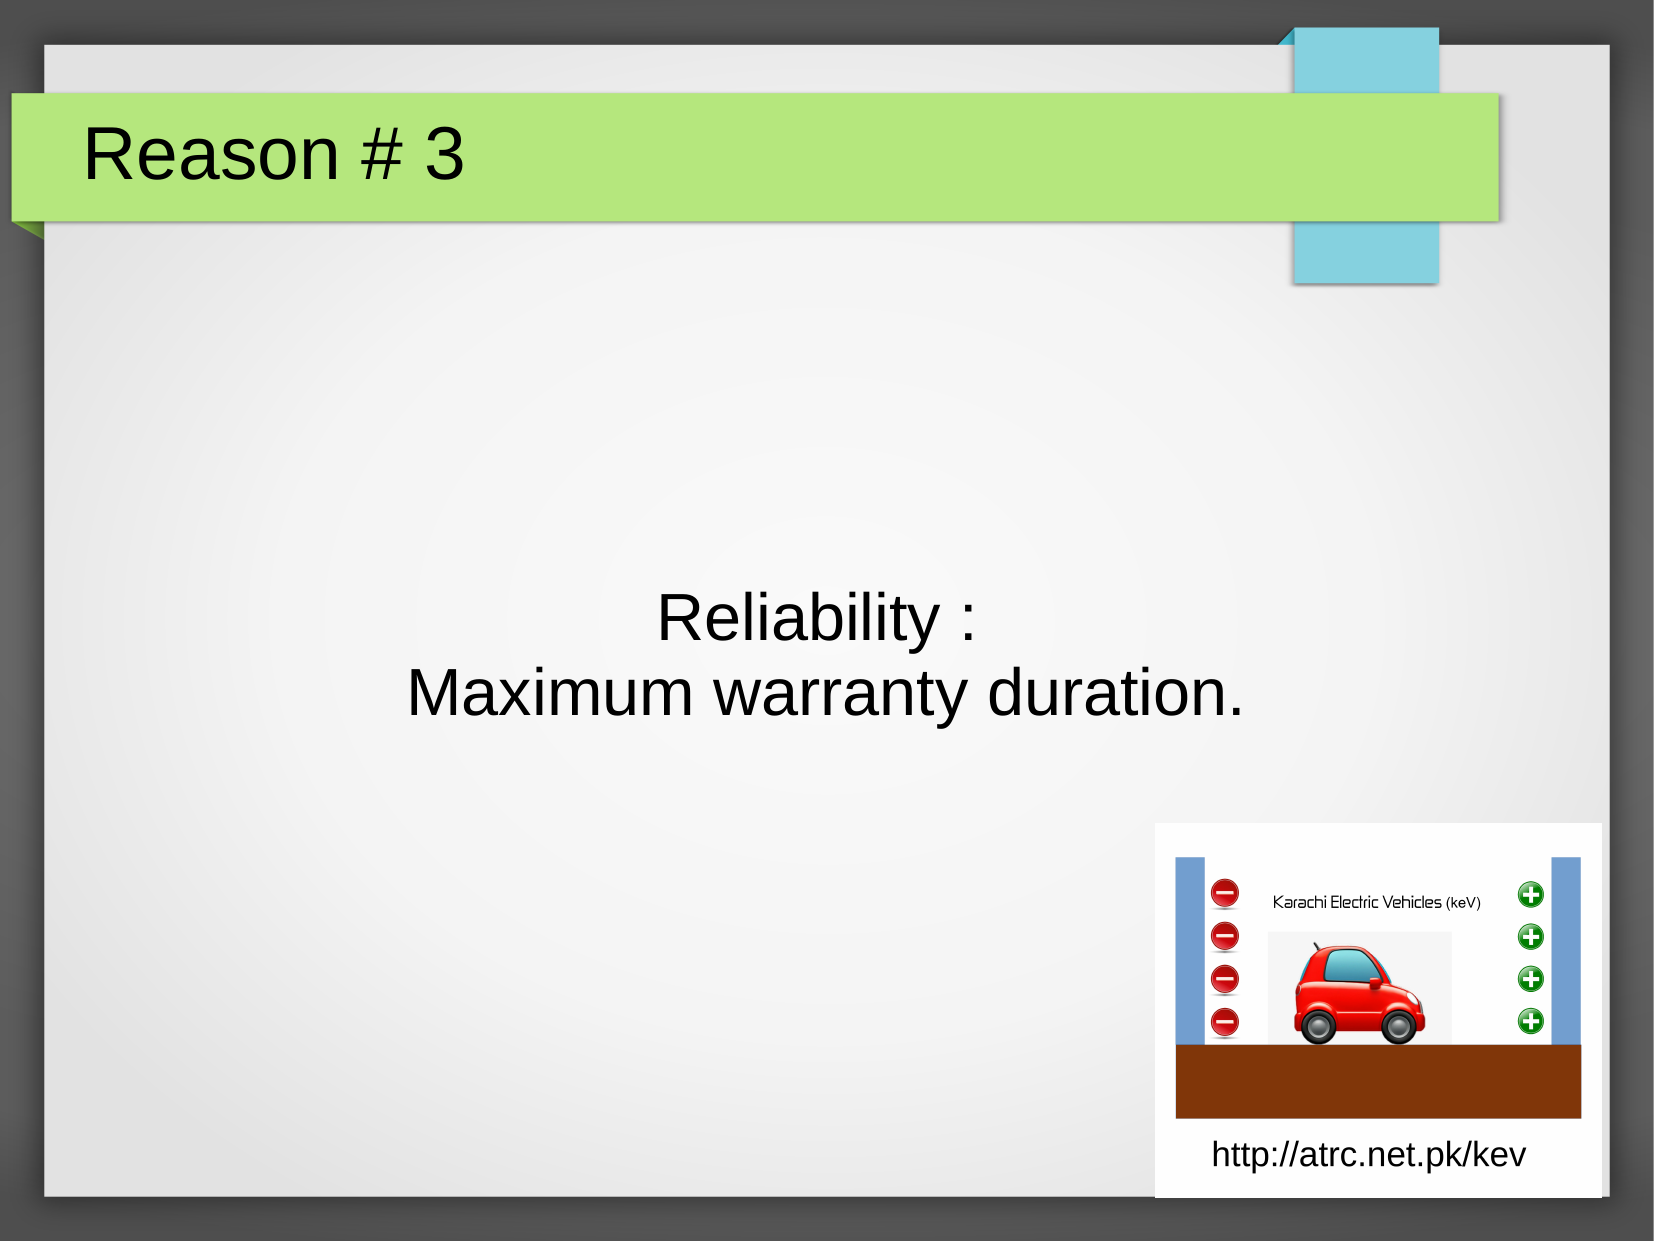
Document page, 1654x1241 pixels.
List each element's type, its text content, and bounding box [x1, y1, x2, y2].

subtitle Reliability : Maximum warranty duration. [82, 295, 1571, 1015]
picture [0, 0, 1654, 1241]
title Reason # 3 [82, 94, 1264, 213]
